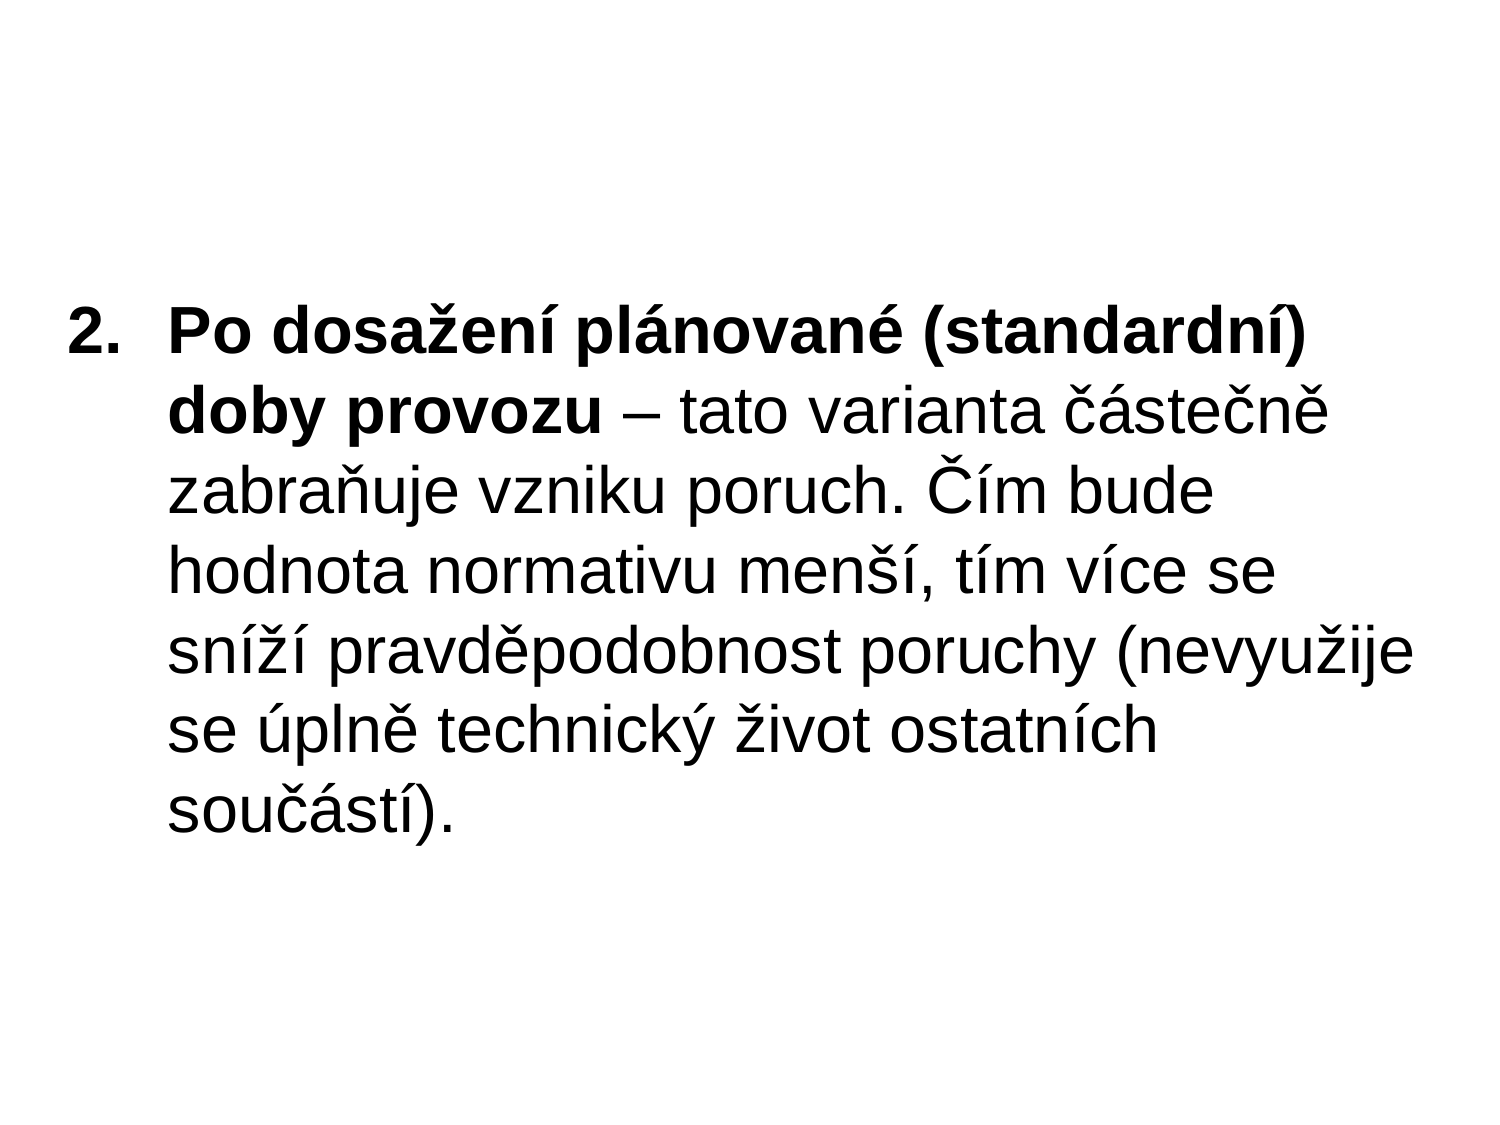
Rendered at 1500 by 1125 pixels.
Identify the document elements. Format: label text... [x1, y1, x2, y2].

text_box Po dosažení plánované (standardní) doby provozu – tato varianta částečně zabraňuje vzniku poruch. Čím bude hodnota normativu menší, tím více se sníží pravděpodobnost poruchy (nevyužije se úplně technický život ostatních součástí). [53, 278, 1436, 854]
